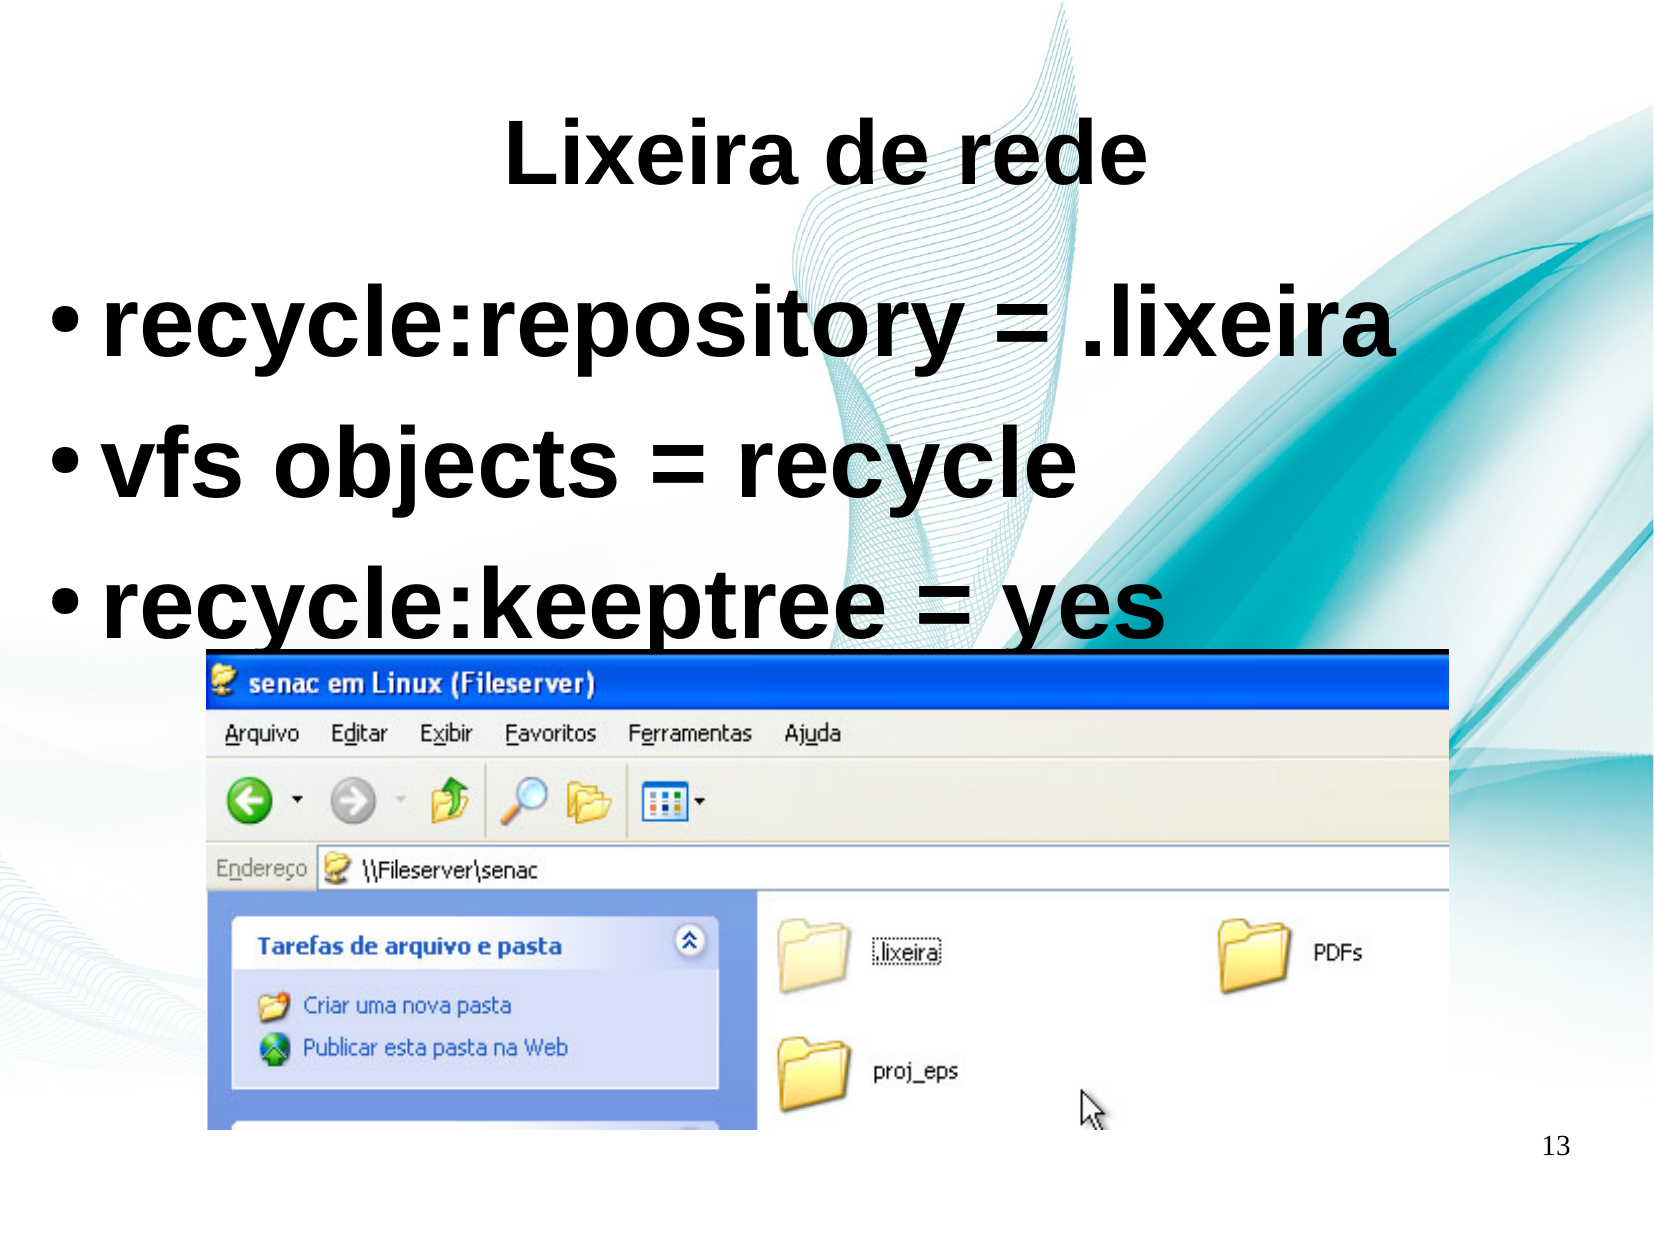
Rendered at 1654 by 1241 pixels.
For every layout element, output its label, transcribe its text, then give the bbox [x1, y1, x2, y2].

picture [0, 0, 1654, 1130]
title Lixeira de rede [82, 56, 1571, 250]
list recycle:repository = .lixeira vfs objects = recycle recycle:keeptree = yes [29, 265, 1625, 916]
